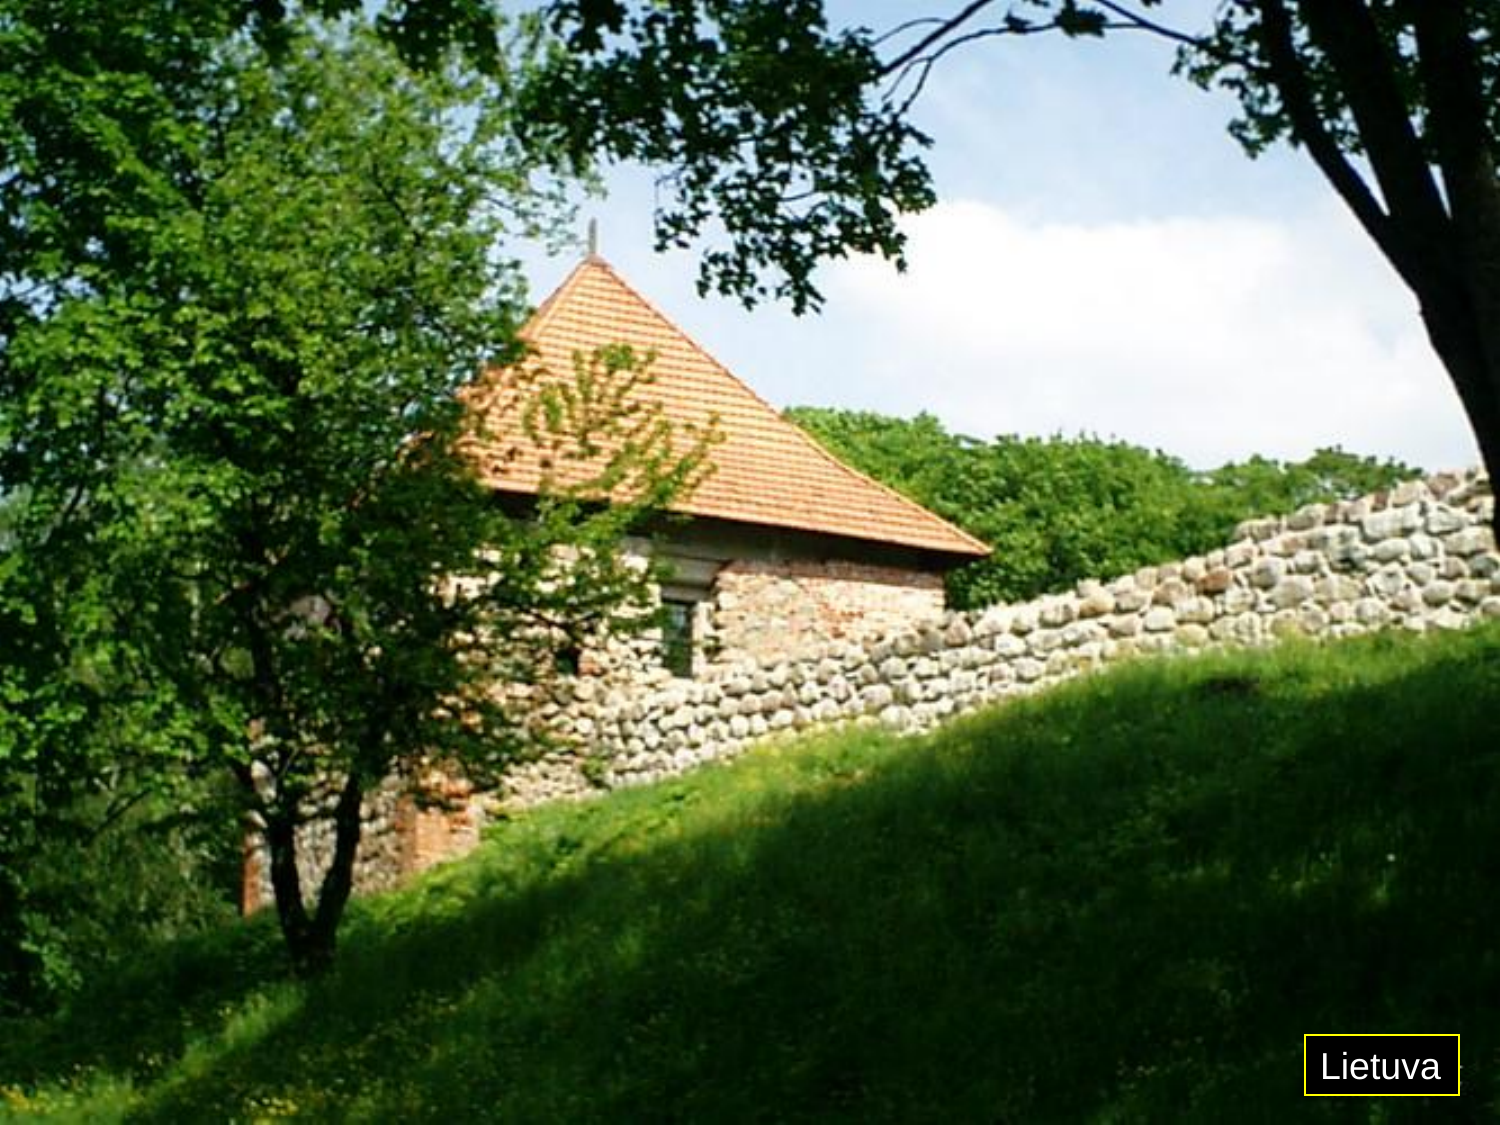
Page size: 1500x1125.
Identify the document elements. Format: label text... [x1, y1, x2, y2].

picture [0, 0, 1500, 1125]
text_box Lietuva [1305, 1035, 1459, 1095]
